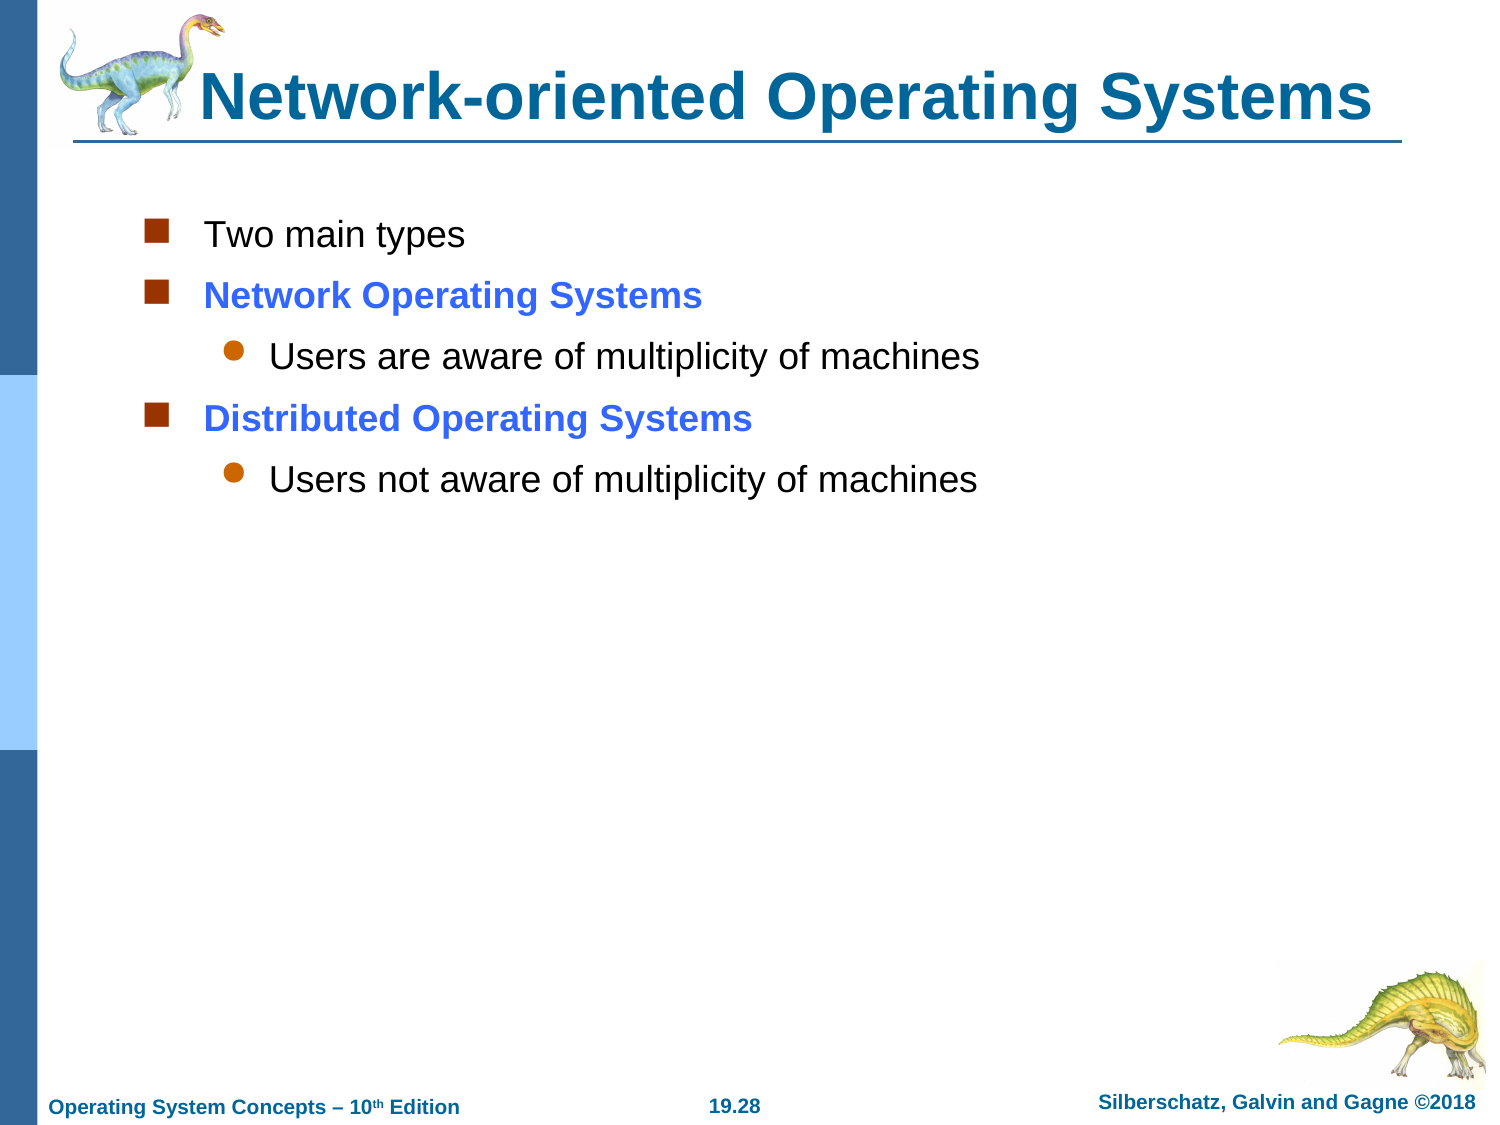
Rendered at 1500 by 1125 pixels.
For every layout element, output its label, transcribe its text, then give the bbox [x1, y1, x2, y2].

picture [46, 0, 243, 149]
picture [1275, 959, 1486, 1090]
picture [1415, 1094, 1423, 1099]
list Two main types Network Operating Systems Users are aware of multiplicity of machines Distributed Operating Systems Users not aware of multiplicity of machines [132, 202, 1325, 946]
title Network-oriented Operating Systems [75, 45, 1426, 141]
